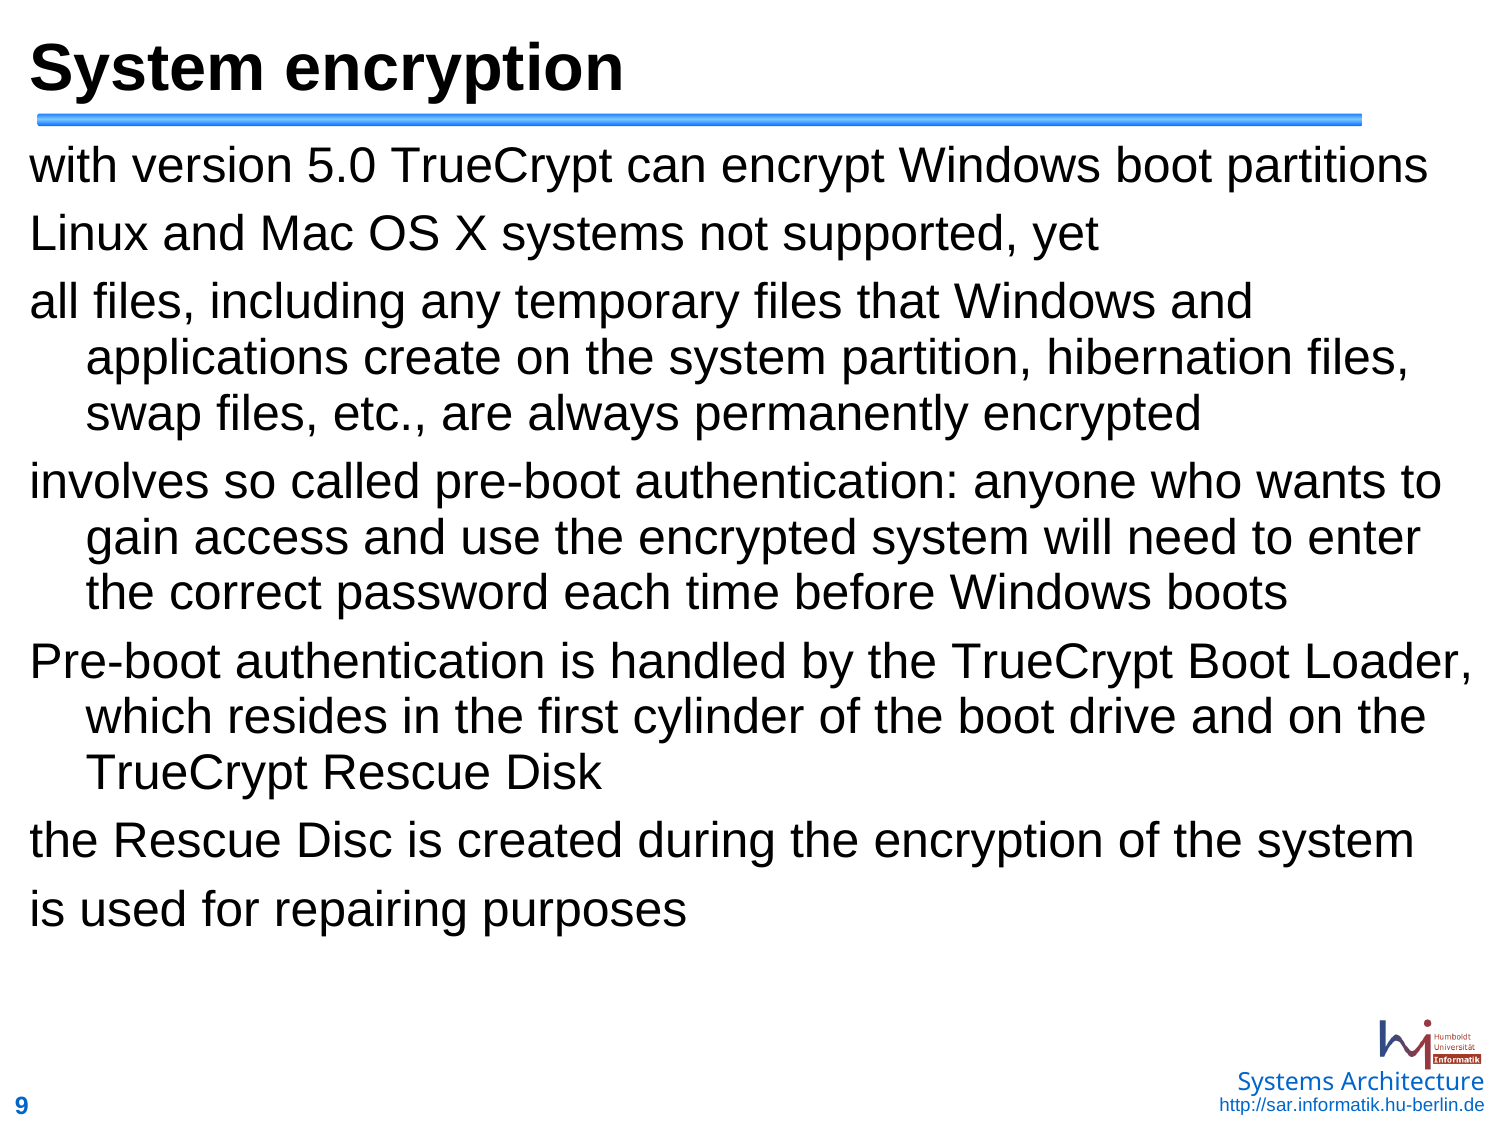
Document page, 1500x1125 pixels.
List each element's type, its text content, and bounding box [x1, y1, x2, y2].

picture [1376, 1044, 1483, 1071]
list with version 5.0 TrueCrypt can encrypt Windows boot partitions Linux and Mac OS X systems not supported, yet all files, including any temporary files that Windows and applications create on the system partition, hibernation files, swap files, etc., are always permanently encrypted involves so called pre-boot authentication: anyone who wants to gain access and use the encrypted system will need to enter the correct password each time before Windows boots Pre-boot authentication is handled by the TrueCrypt Boot Loader, which resides in the first cylinder of the boot drive and on the TrueCrypt Rescue Disk the Rescue Disc is created during the encryption of the system is used for repairing purposes [29, 137, 1500, 1044]
title System encryption [29, 26, 1500, 108]
